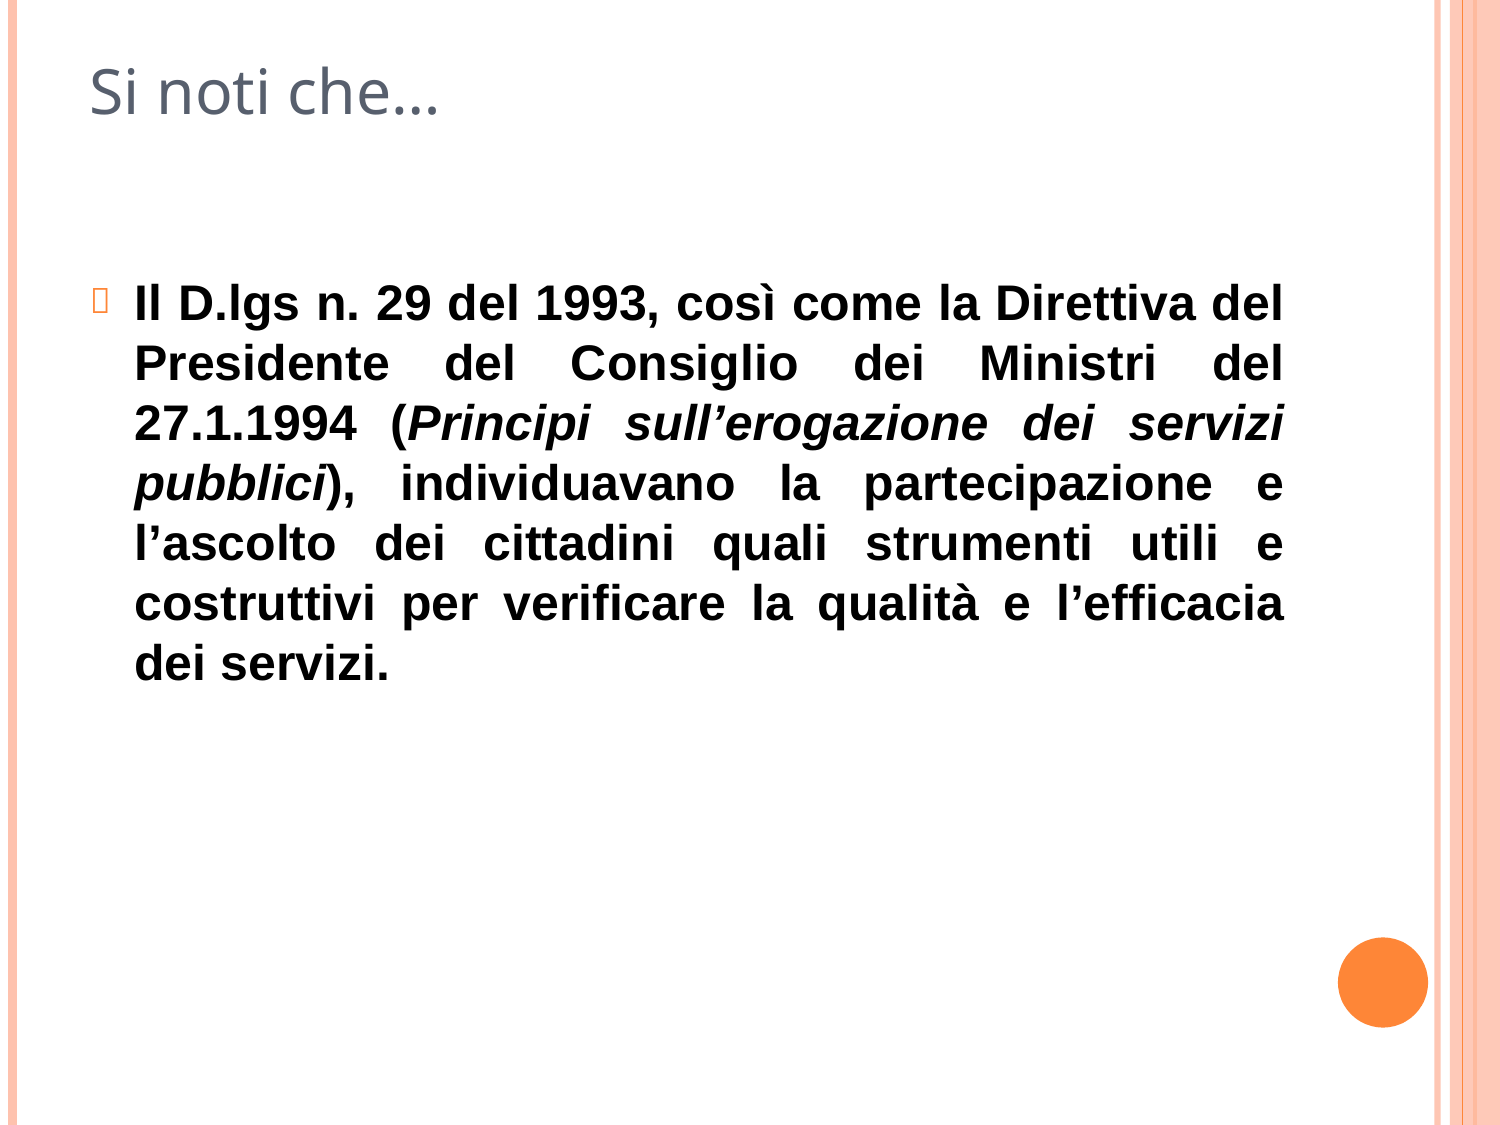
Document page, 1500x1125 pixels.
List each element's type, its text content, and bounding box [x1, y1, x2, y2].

list Il D.lgs n. 29 del 1993, così come la Direttiva del Presidente del Consiglio dei Ministri del 27.1.1994 (Principi sull’erogazione dei servizi pubblici), individuavano la partecipazione e l’ascolto dei cittadini quali strumenti utili e costruttivi per verificare la qualità e l’efficacia dei servizi. [75, 262, 1300, 1062]
title Si noti che… [75, 45, 1300, 233]
